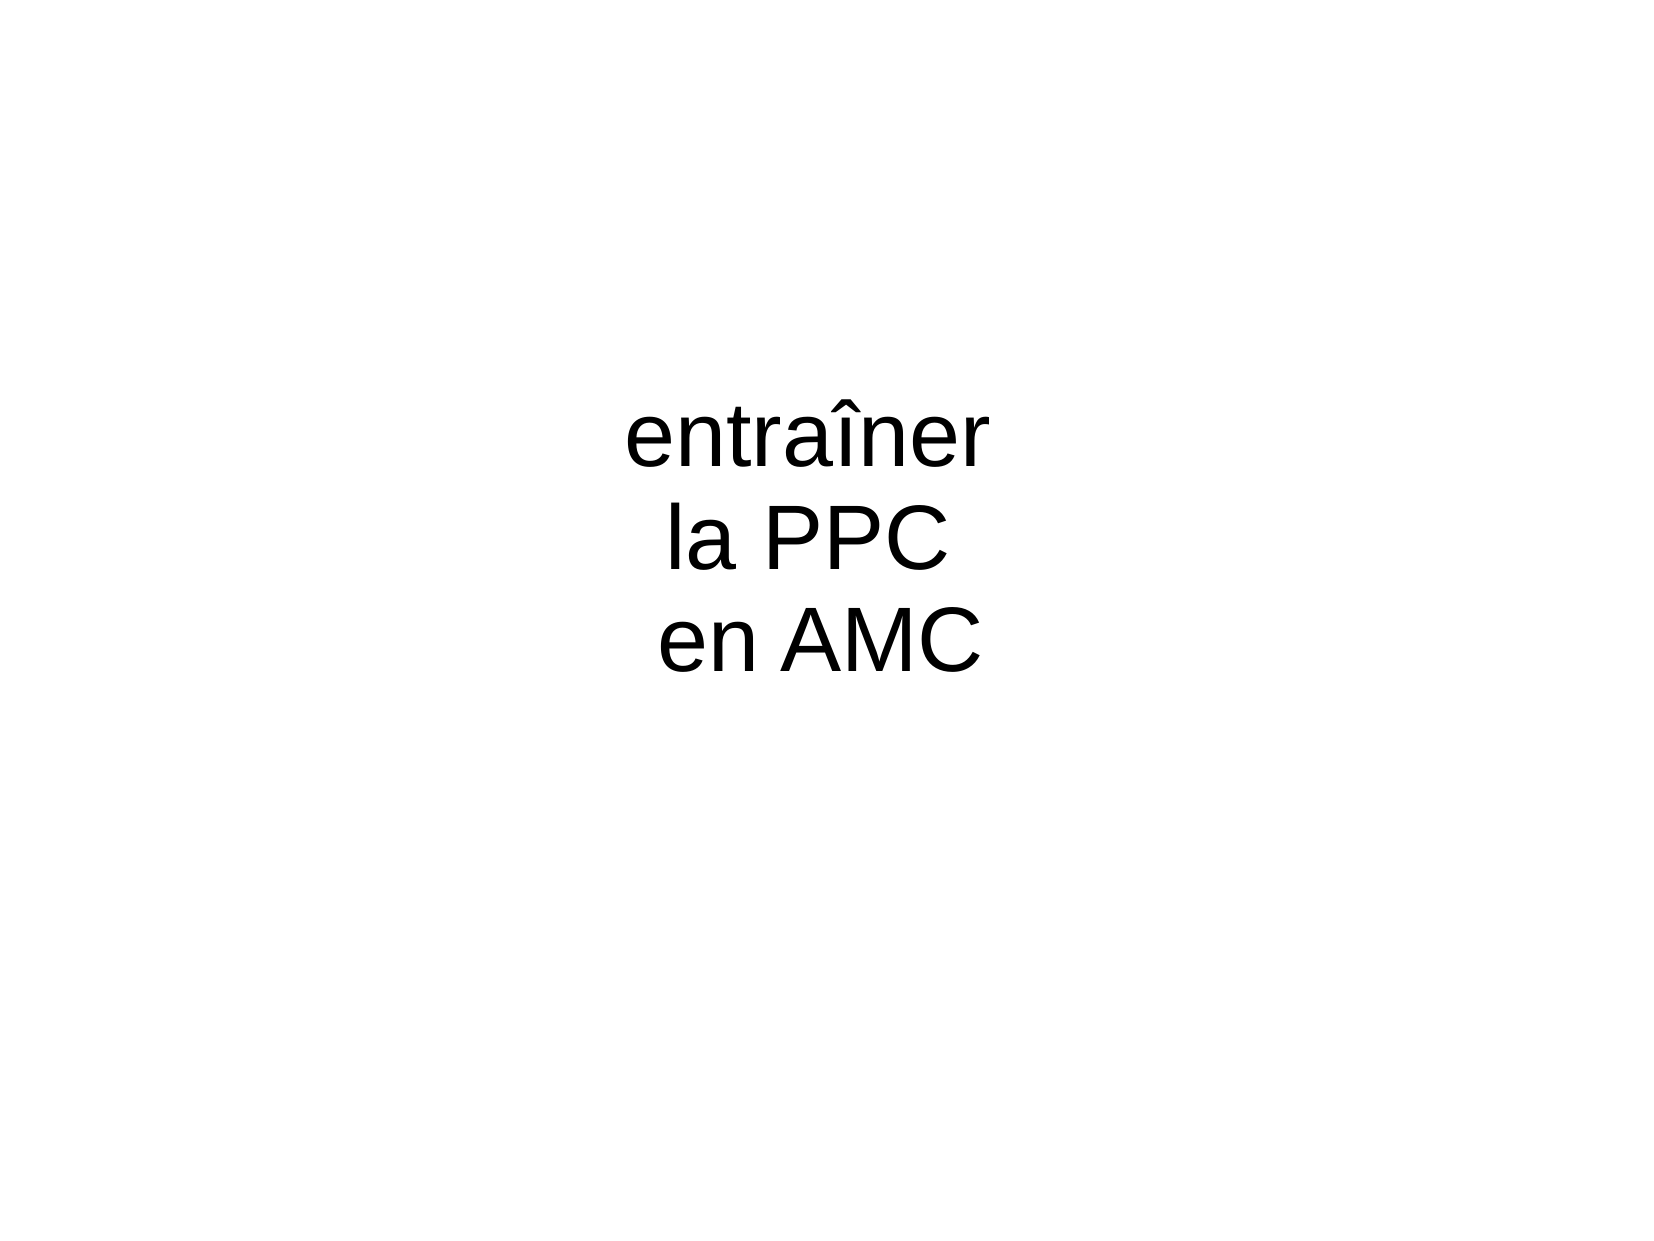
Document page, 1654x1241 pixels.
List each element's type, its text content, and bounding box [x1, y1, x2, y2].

title entraîner la PPC en AMC [76, 383, 1565, 692]
